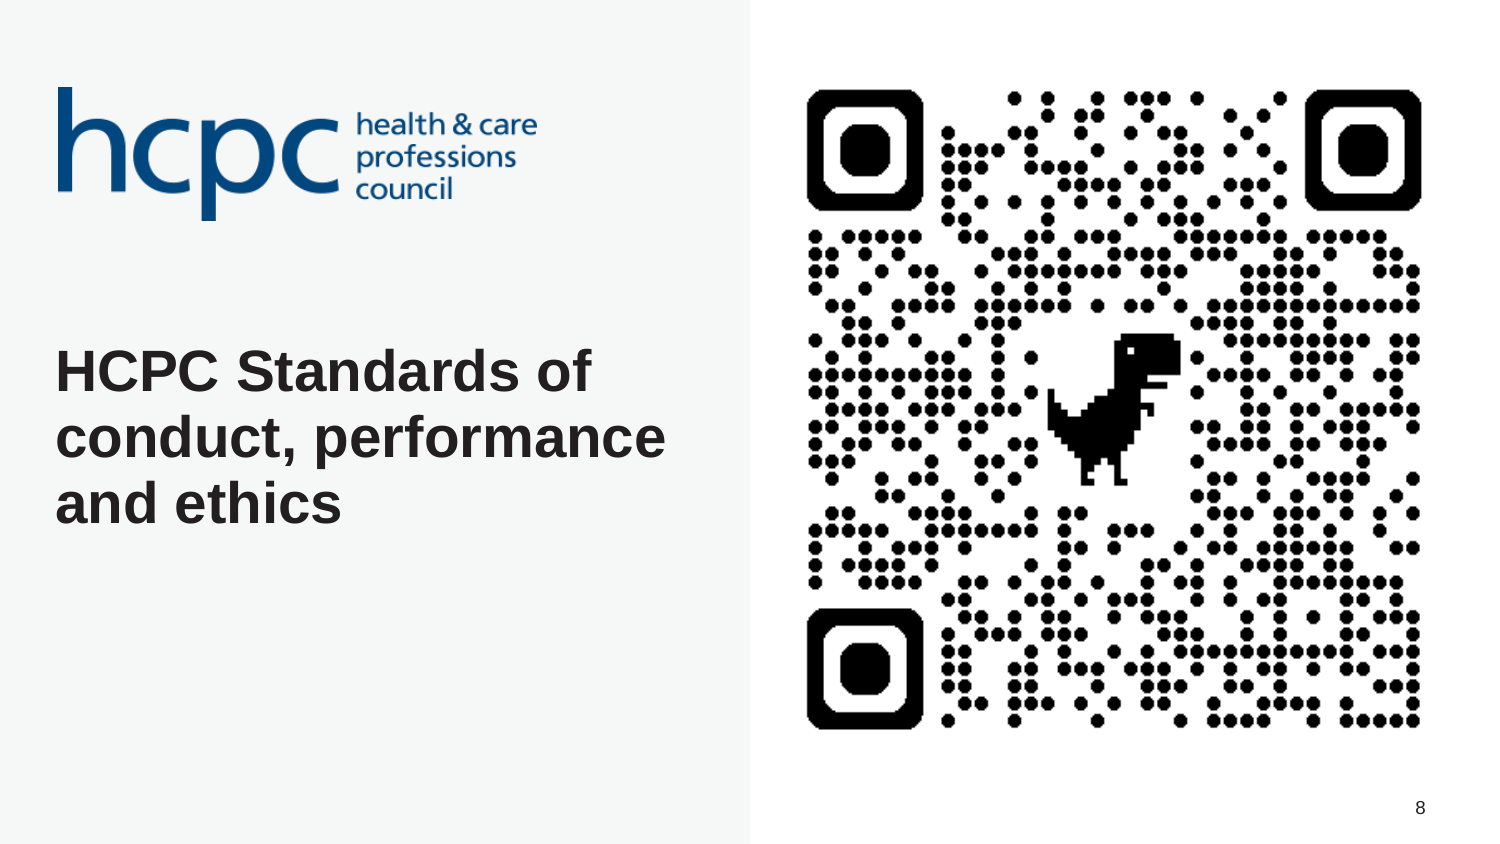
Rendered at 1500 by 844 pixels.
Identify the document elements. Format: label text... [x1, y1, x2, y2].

picture [769, 21, 1460, 799]
picture [58, 87, 537, 221]
title HCPC Standards of conduct, performance and ethics [40, 330, 751, 586]
